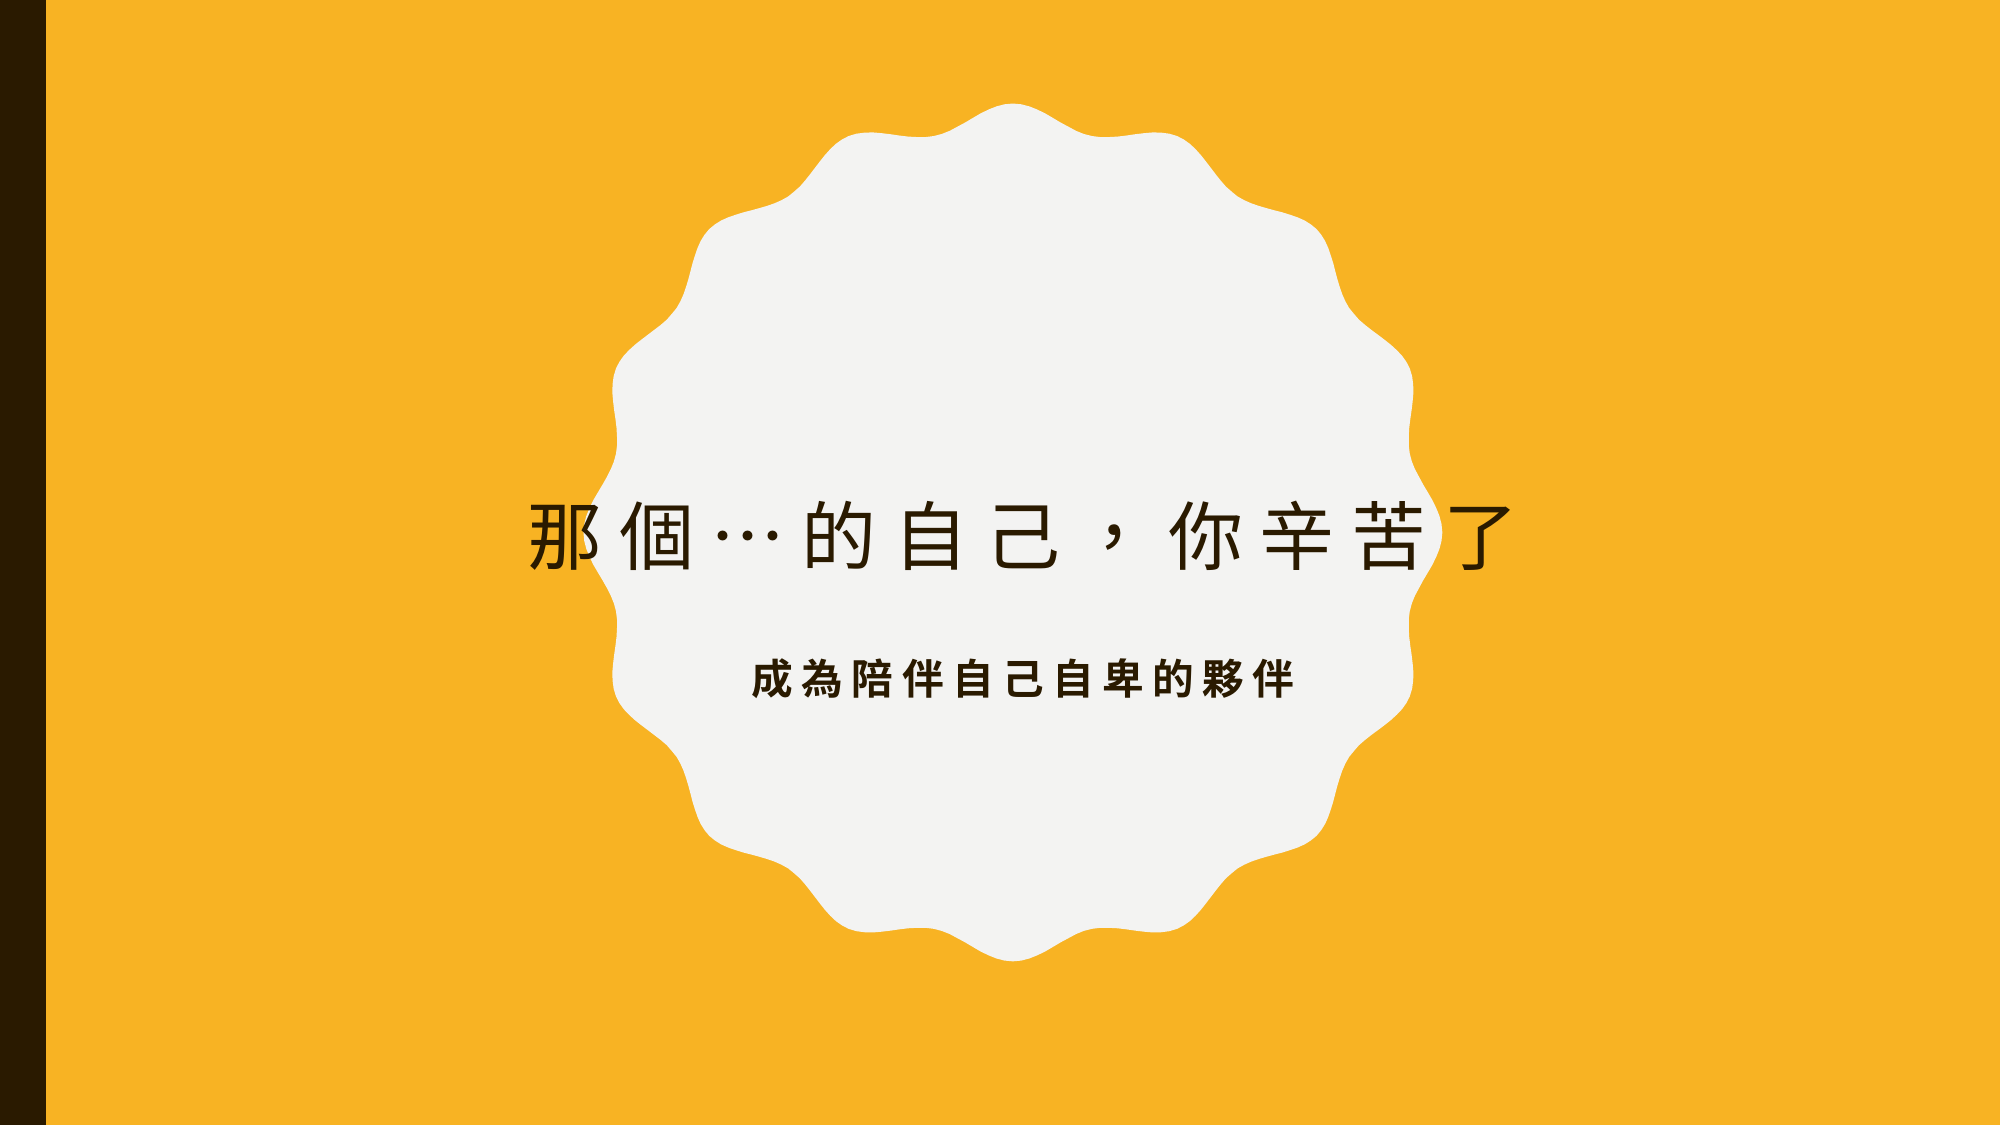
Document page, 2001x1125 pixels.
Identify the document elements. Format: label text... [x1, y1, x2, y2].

title 那個…的自己，你辛苦了 [176, 180, 1870, 902]
subtitle 成為陪伴自己自卑的夥伴 [363, 645, 1684, 768]
